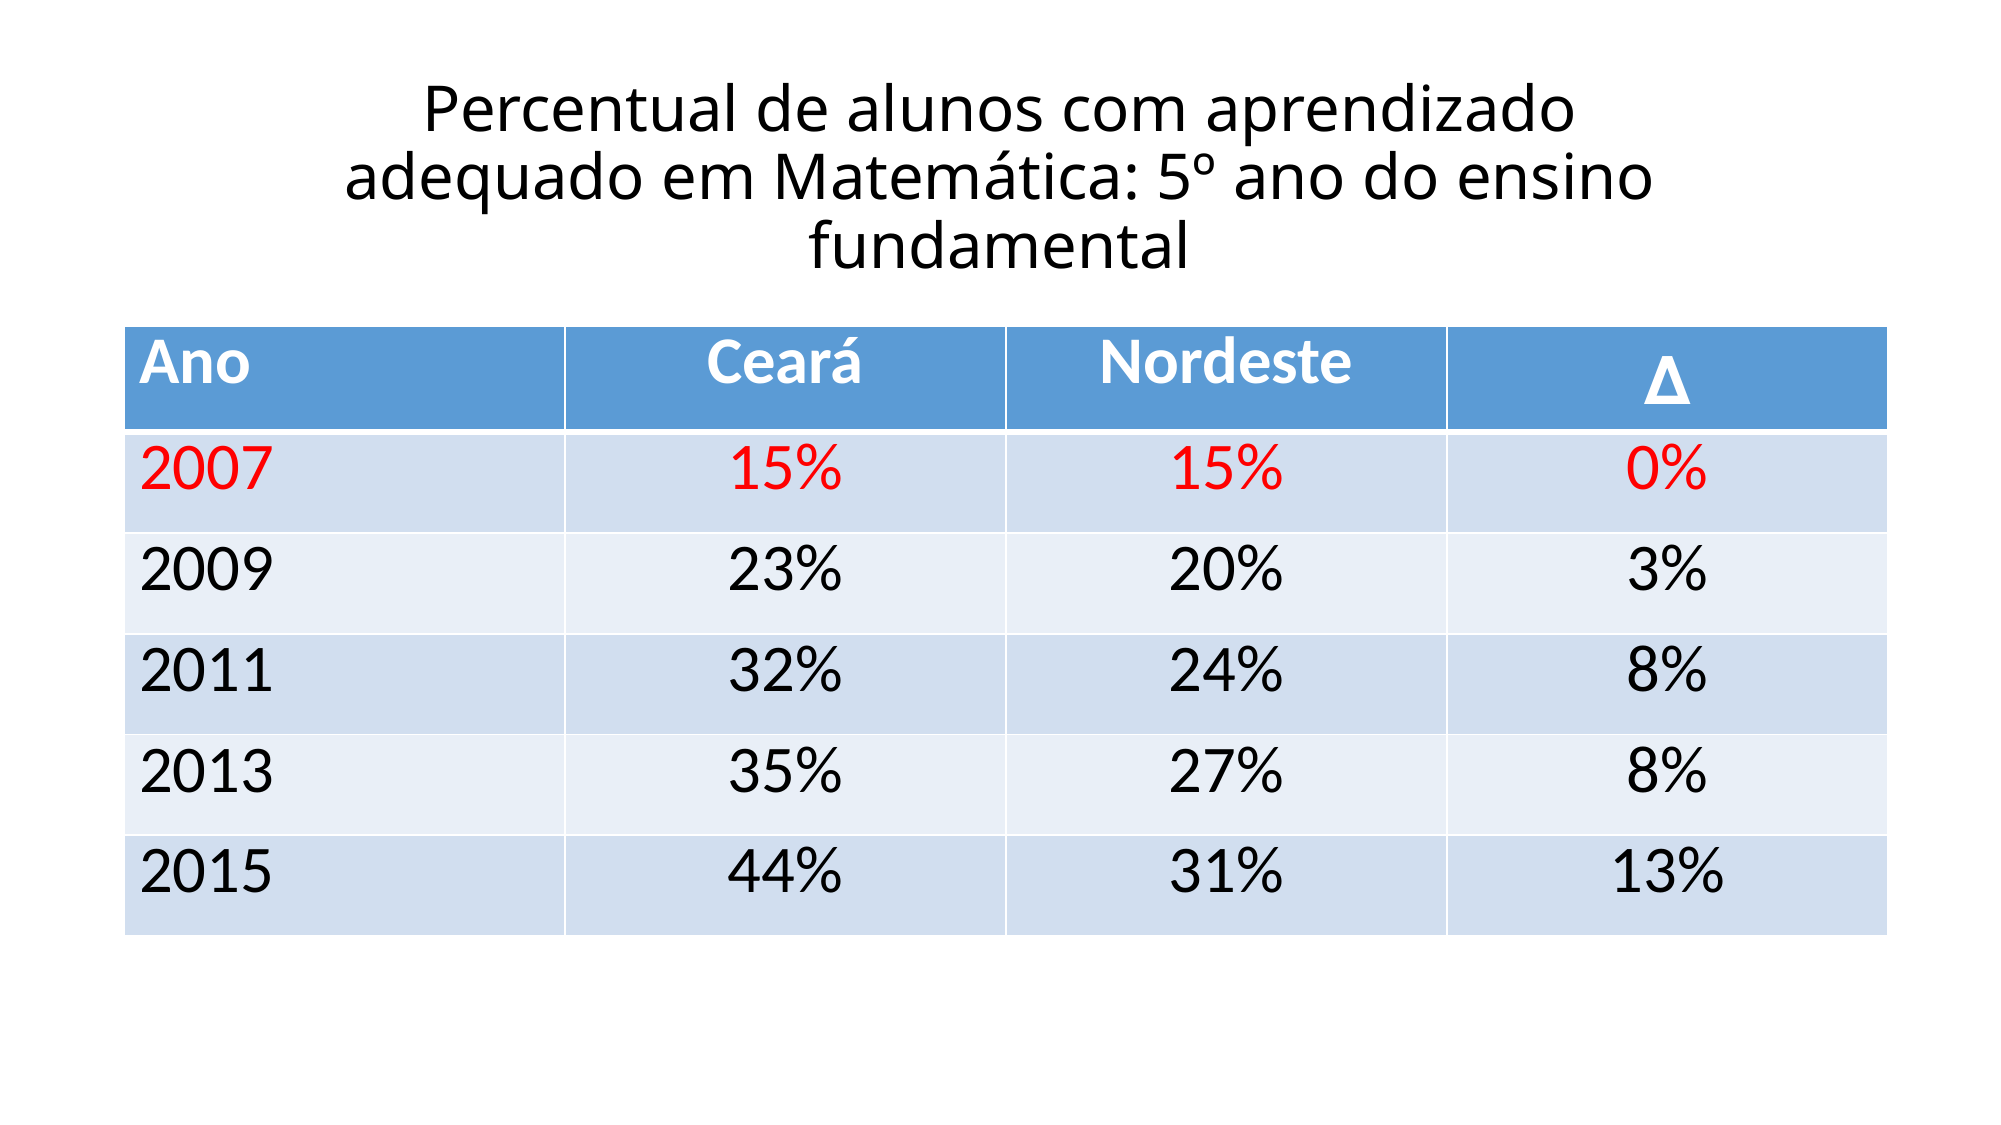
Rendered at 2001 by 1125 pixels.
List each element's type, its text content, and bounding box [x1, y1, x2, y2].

table_cell 2011 [125, 635, 564, 734]
table_cell 44% [566, 836, 1005, 935]
table_cell 24% [1007, 635, 1446, 734]
table_cell 2013 [125, 735, 564, 834]
table_cell 3% [1448, 534, 1887, 633]
table_cell 23% [566, 534, 1005, 633]
title Percentual de alunos com aprendizado adequado em Matemática: 5º ano do ensino fundamental [249, 66, 1750, 290]
table_cell 2015 [125, 836, 564, 935]
table_cell 35% [566, 735, 1005, 834]
table_header Ano [125, 327, 564, 429]
table_cell 0% [1448, 435, 1887, 532]
table_cell 8% [1448, 735, 1887, 834]
table_header Ceará [566, 327, 1005, 429]
table_header Nordeste [1007, 327, 1446, 429]
table_cell 15% [566, 435, 1005, 532]
table_cell 15% [1007, 435, 1446, 532]
table_header ∆ [1448, 327, 1887, 429]
table_cell 13% [1448, 836, 1887, 935]
table_cell 32% [566, 635, 1005, 734]
table_cell 20% [1007, 534, 1446, 633]
table_cell 31% [1007, 836, 1446, 935]
table_cell 27% [1007, 735, 1446, 834]
table_cell 2007 [125, 435, 564, 532]
table_cell 2009 [125, 534, 564, 633]
table_cell 8% [1448, 635, 1887, 734]
